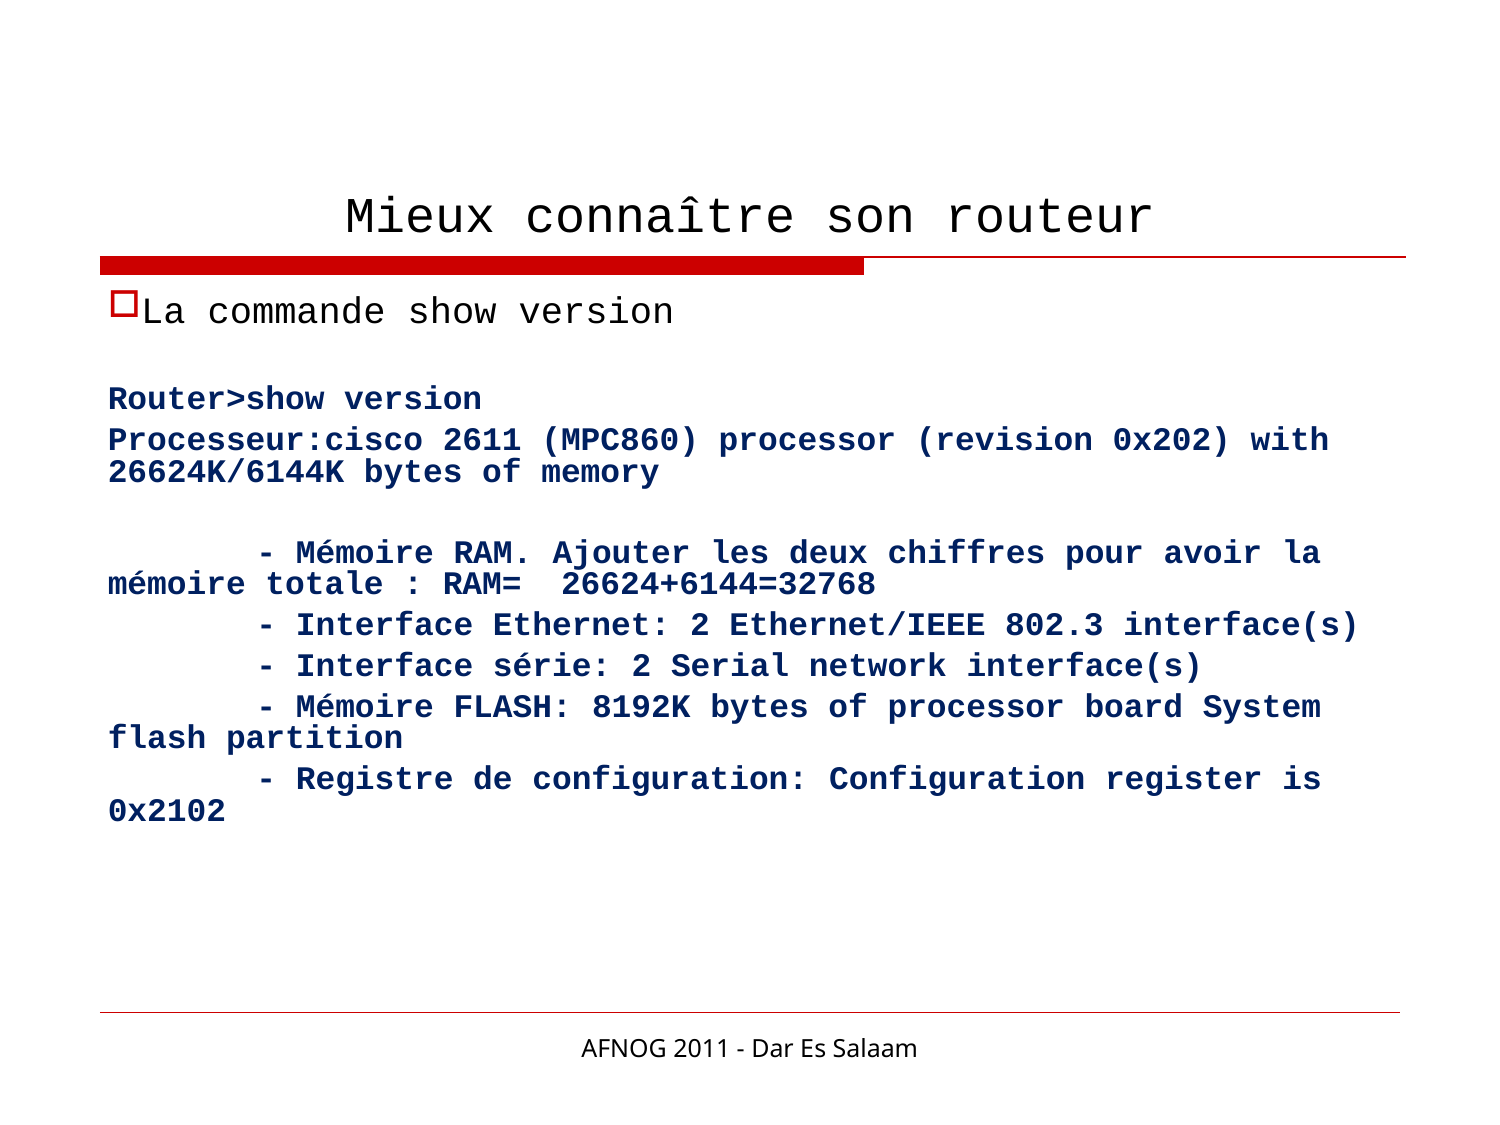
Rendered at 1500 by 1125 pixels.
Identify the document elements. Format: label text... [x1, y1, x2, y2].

list La commande show version Router>show version Processeur:cisco 2611 (MPC860) processor (revision 0x202) with 26624K/6144K bytes of memory - Mémoire RAM. Ajouter les deux chiffres pour avoir la mémoire totale : RAM= 26624+6144=32768 - Interface Ethernet: 2 Ethernet/IEEE 802.3 interface(s) - Interface série: 2 Serial network interface(s) - Mémoire FLASH: 8192K bytes of processor board System flash partition - Registre de configuration: Configuration register is 0x2102 [92, 287, 1406, 839]
title Mieux connaître son routeur [94, 49, 1407, 250]
text_box AFNOG 2011 - Dar Es Salaam [512, 1024, 988, 1103]
